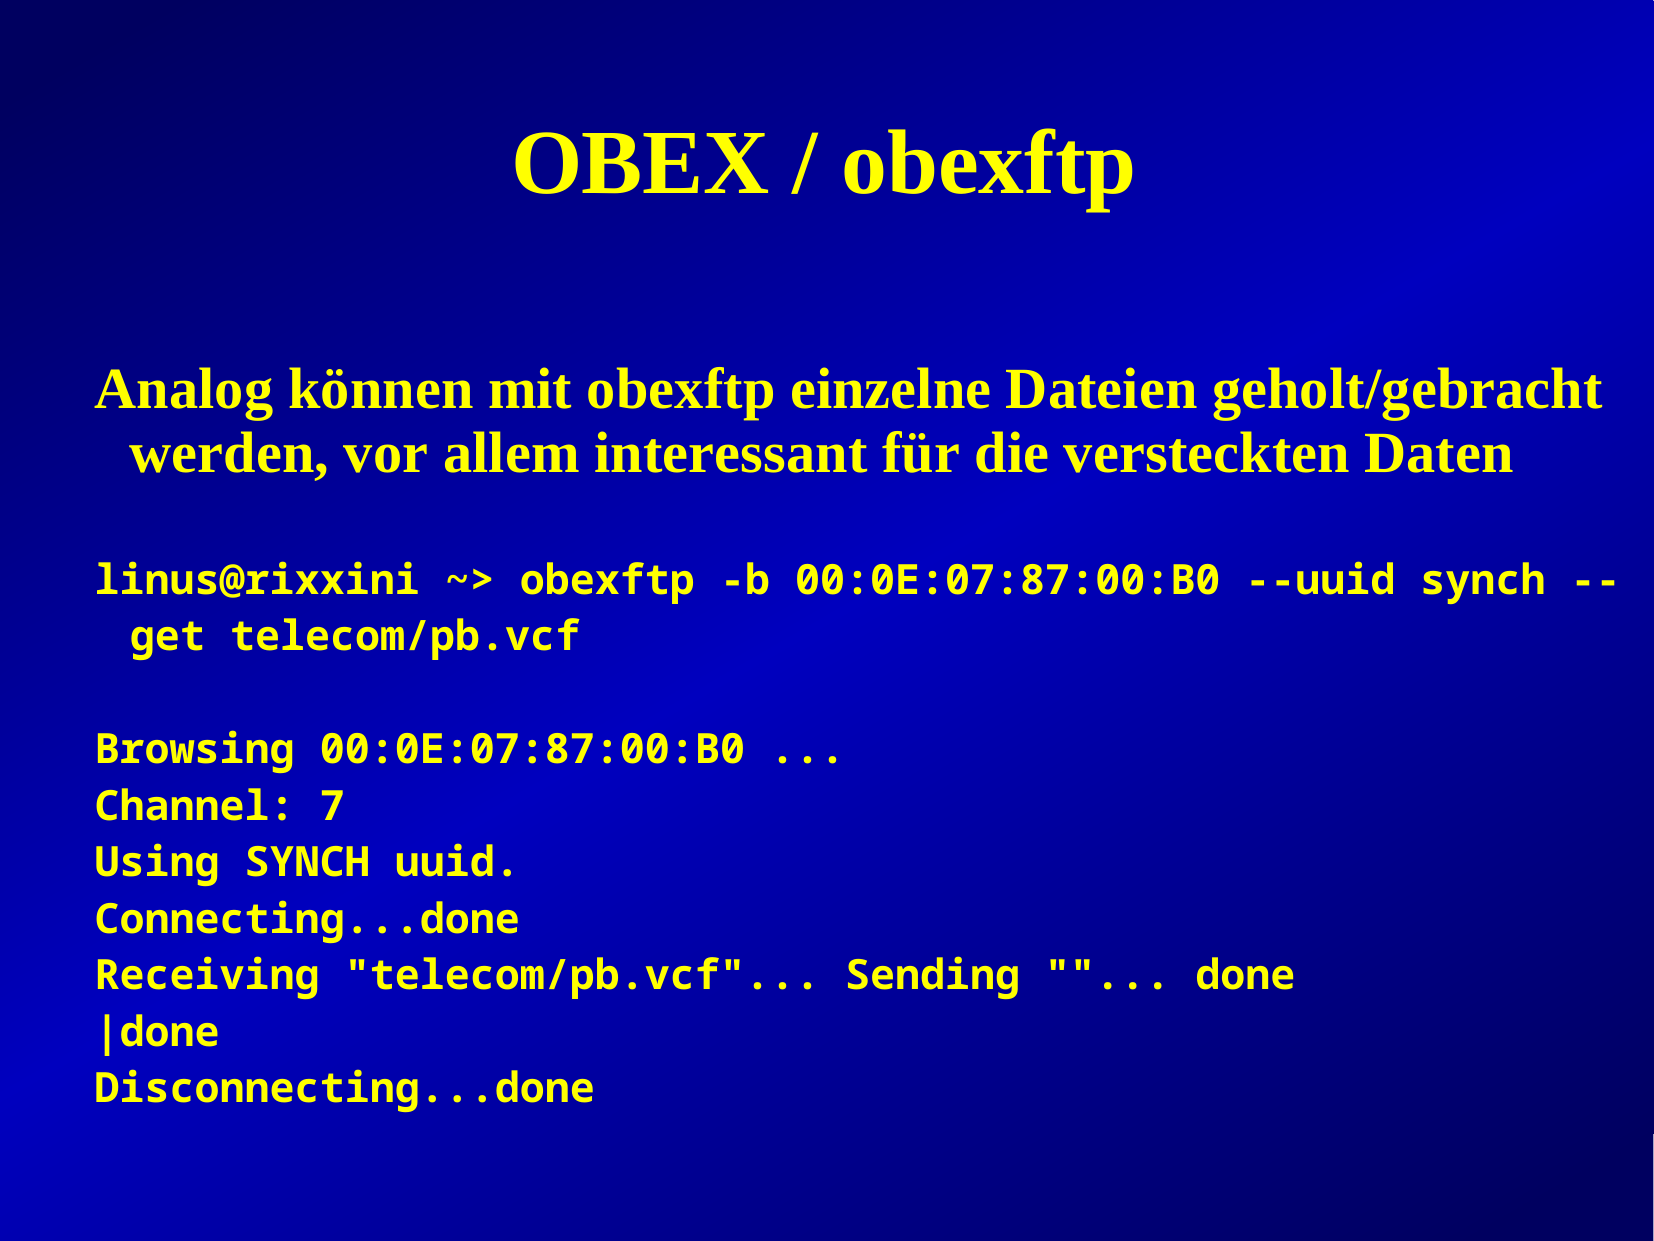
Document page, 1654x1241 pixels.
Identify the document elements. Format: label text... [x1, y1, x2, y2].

subtitle Analog können mit obexftp einzelne Dateien geholt/gebracht werden, vor allem interessant für die versteckten Daten linus@rixxini ~> obexftp -b 00:0E:07:87:00:B0 --uuid synch --get telecom/pb.vcf Browsing 00:0E:07:87:00:B0 ... Channel: 7 Using SYNCH uuid. Connecting...done Receiving "telecom/pb.vcf"... Sending ""... done |done Disconnecting...done [59, 344, 1625, 1127]
title OBEX / obexftp [118, 59, 1531, 267]
